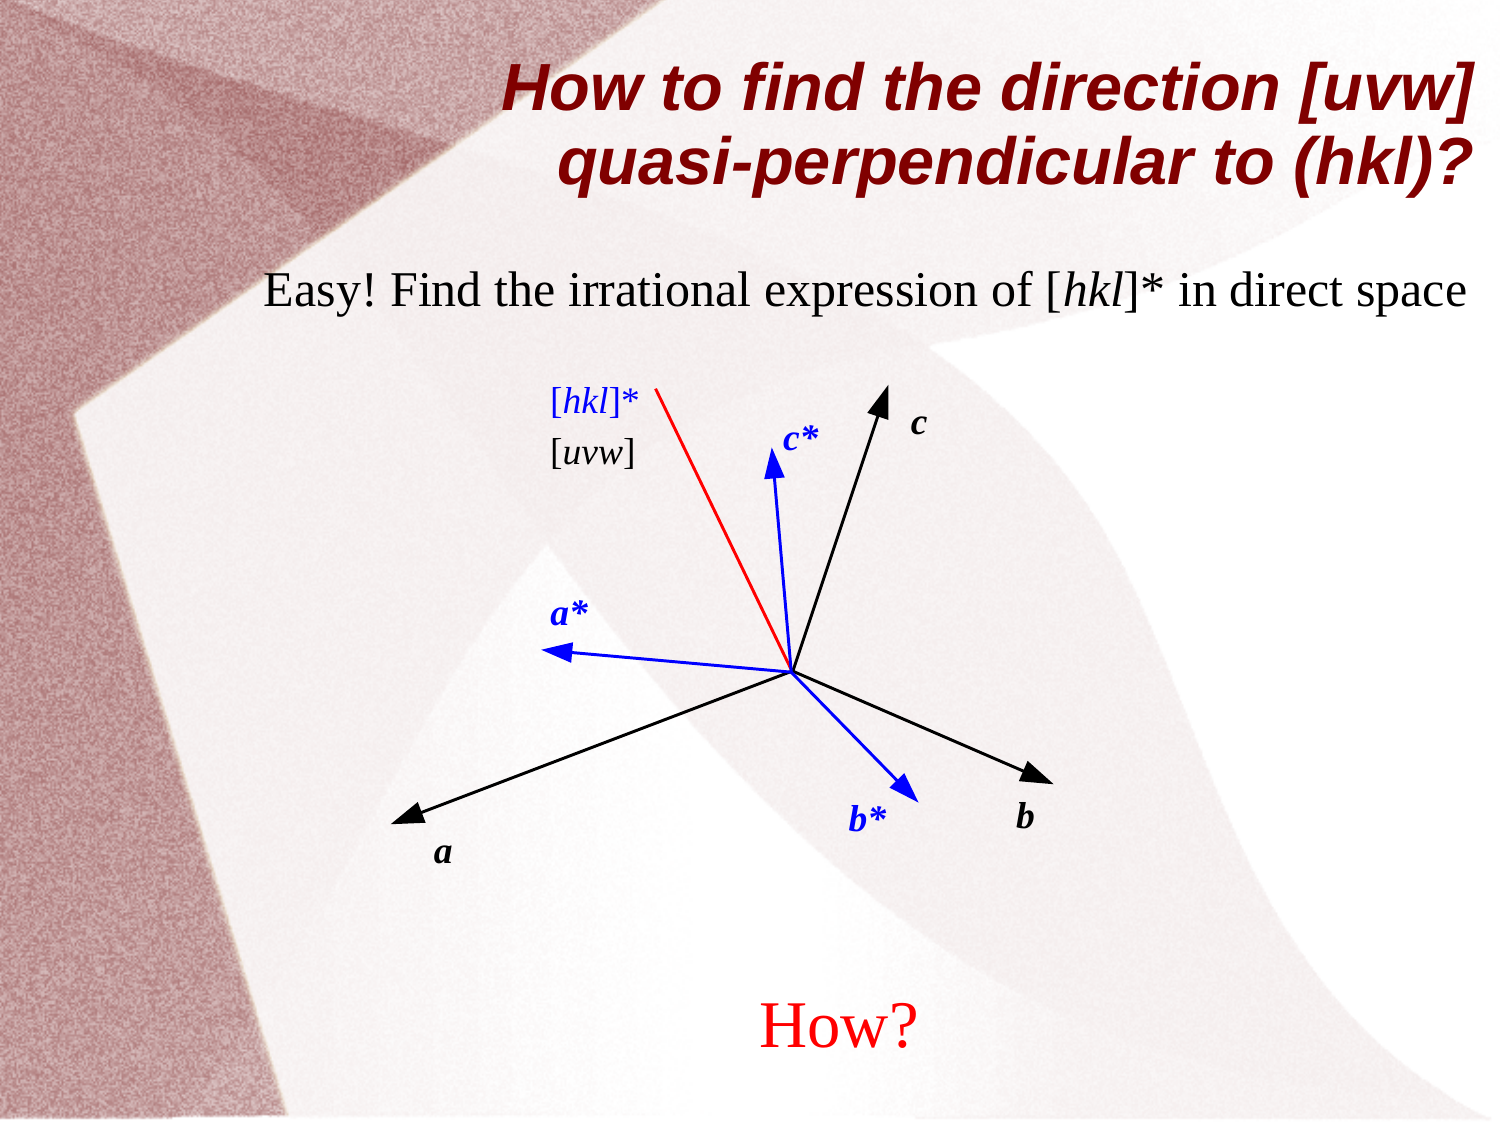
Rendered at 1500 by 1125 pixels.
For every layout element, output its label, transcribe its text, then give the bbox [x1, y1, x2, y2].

text_box [uvw] [533, 422, 652, 483]
text_box c* [766, 408, 846, 468]
title How to find the direction [uvw] quasi-perpendicular to (hkl)? [379, 37, 1476, 211]
text_box [hkl]* [533, 371, 657, 432]
text_box b* [832, 789, 911, 849]
text_box c [894, 392, 948, 452]
picture [0, 0, 1500, 1125]
text_box a [417, 821, 471, 881]
text_box b [999, 786, 1053, 846]
text_box How? [744, 980, 934, 1070]
text_box a* [534, 583, 613, 644]
text_box Easy! Find the irrational expression of [hkl]* in direct space [249, 255, 1482, 327]
